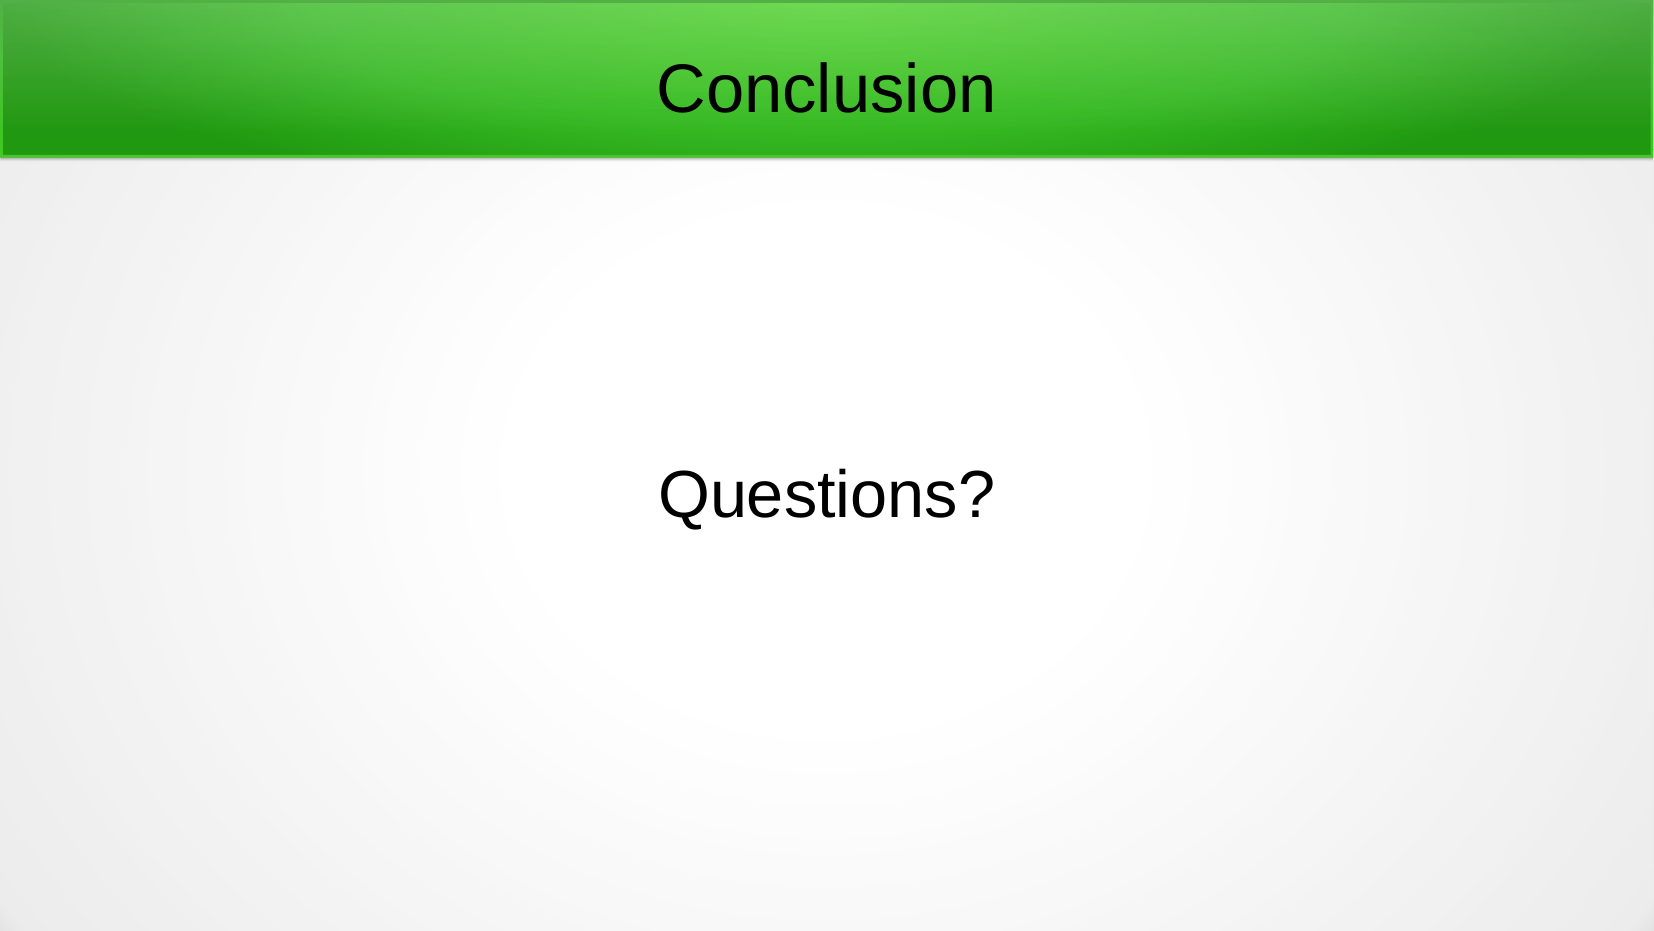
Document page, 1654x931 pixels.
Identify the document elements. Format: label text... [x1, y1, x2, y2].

subtitle Questions? [82, 224, 1571, 764]
title Conclusion [82, 35, 1571, 142]
